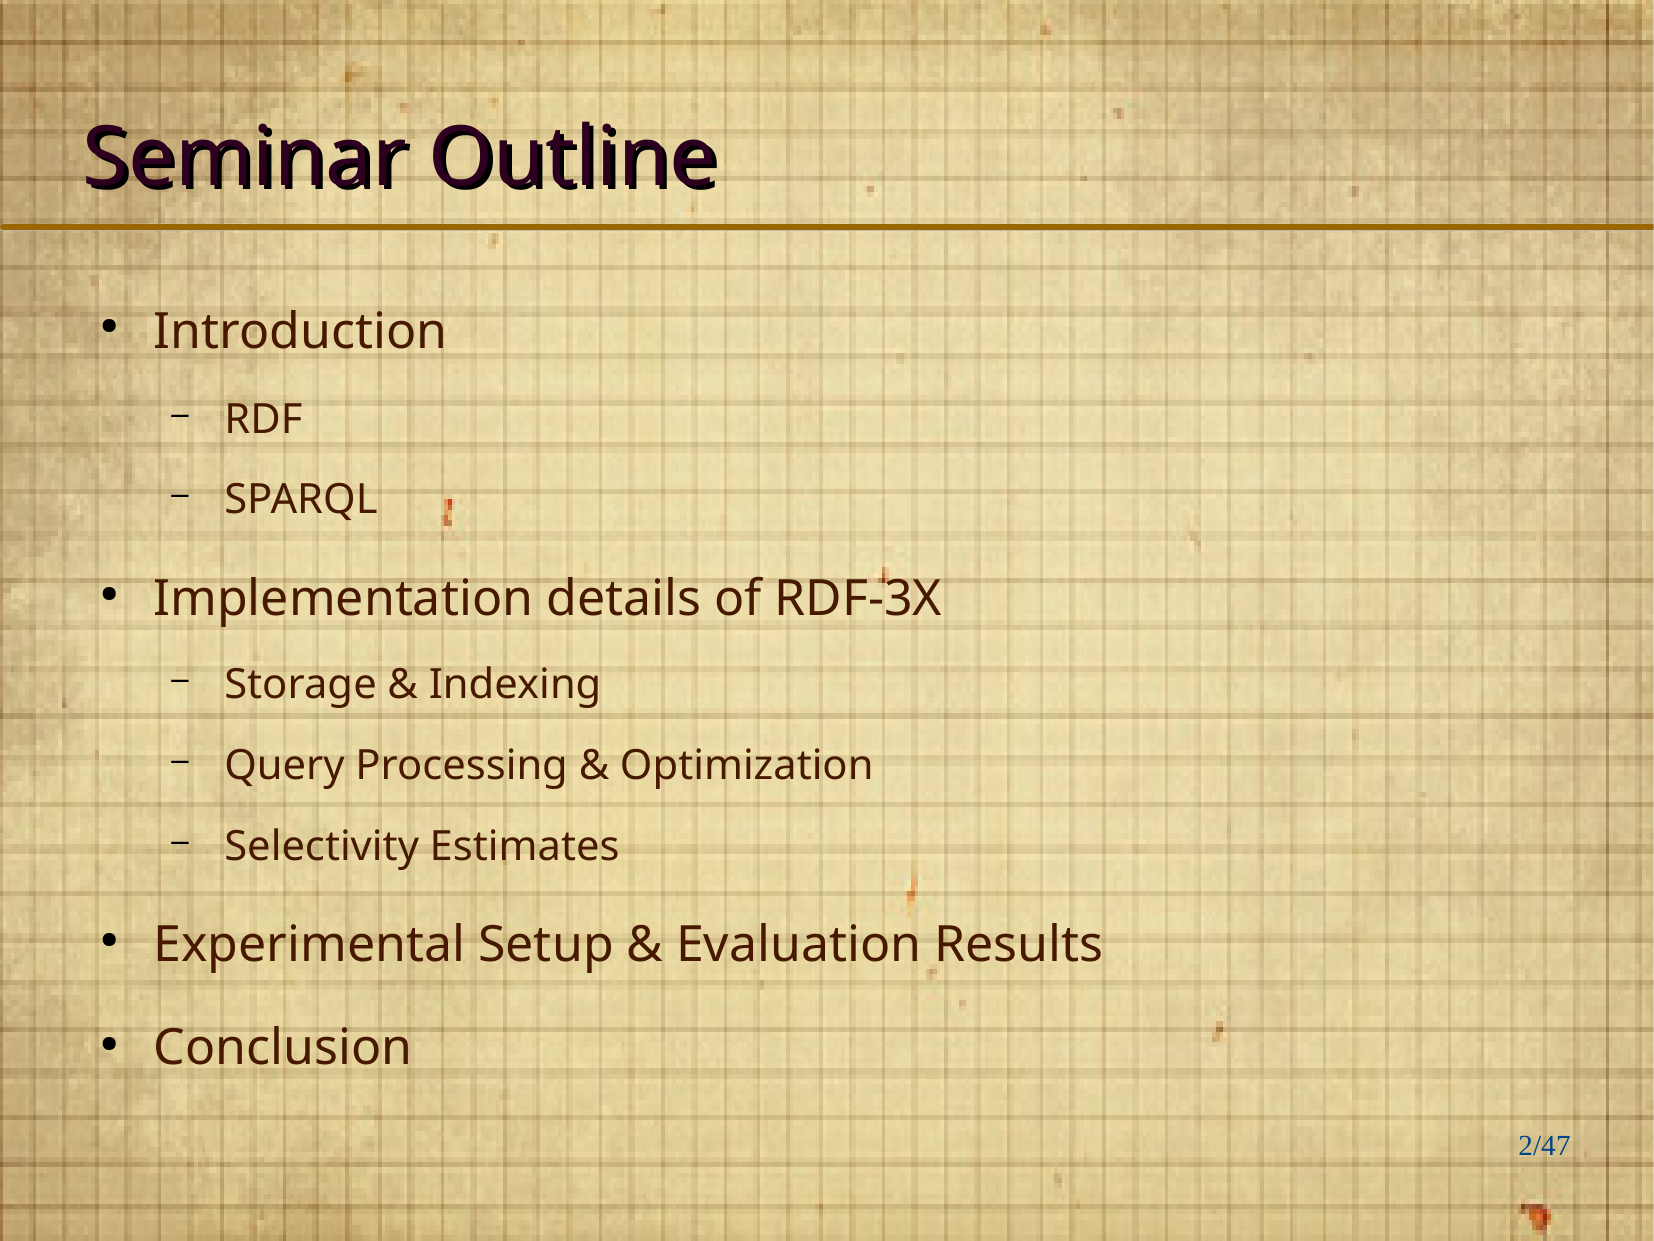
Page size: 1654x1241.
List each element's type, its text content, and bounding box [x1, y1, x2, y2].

list Introduction RDF SPARQL Implementation details of RDF-3X Storage & Indexing Query Processing & Optimization Selectivity Estimates Experimental Setup & Evaluation Results Conclusion [82, 290, 1571, 1010]
picture [0, 0, 1654, 1241]
title Seminar Outline [82, 228, 1571, 257]
title Seminar Outline [82, 49, 1571, 227]
